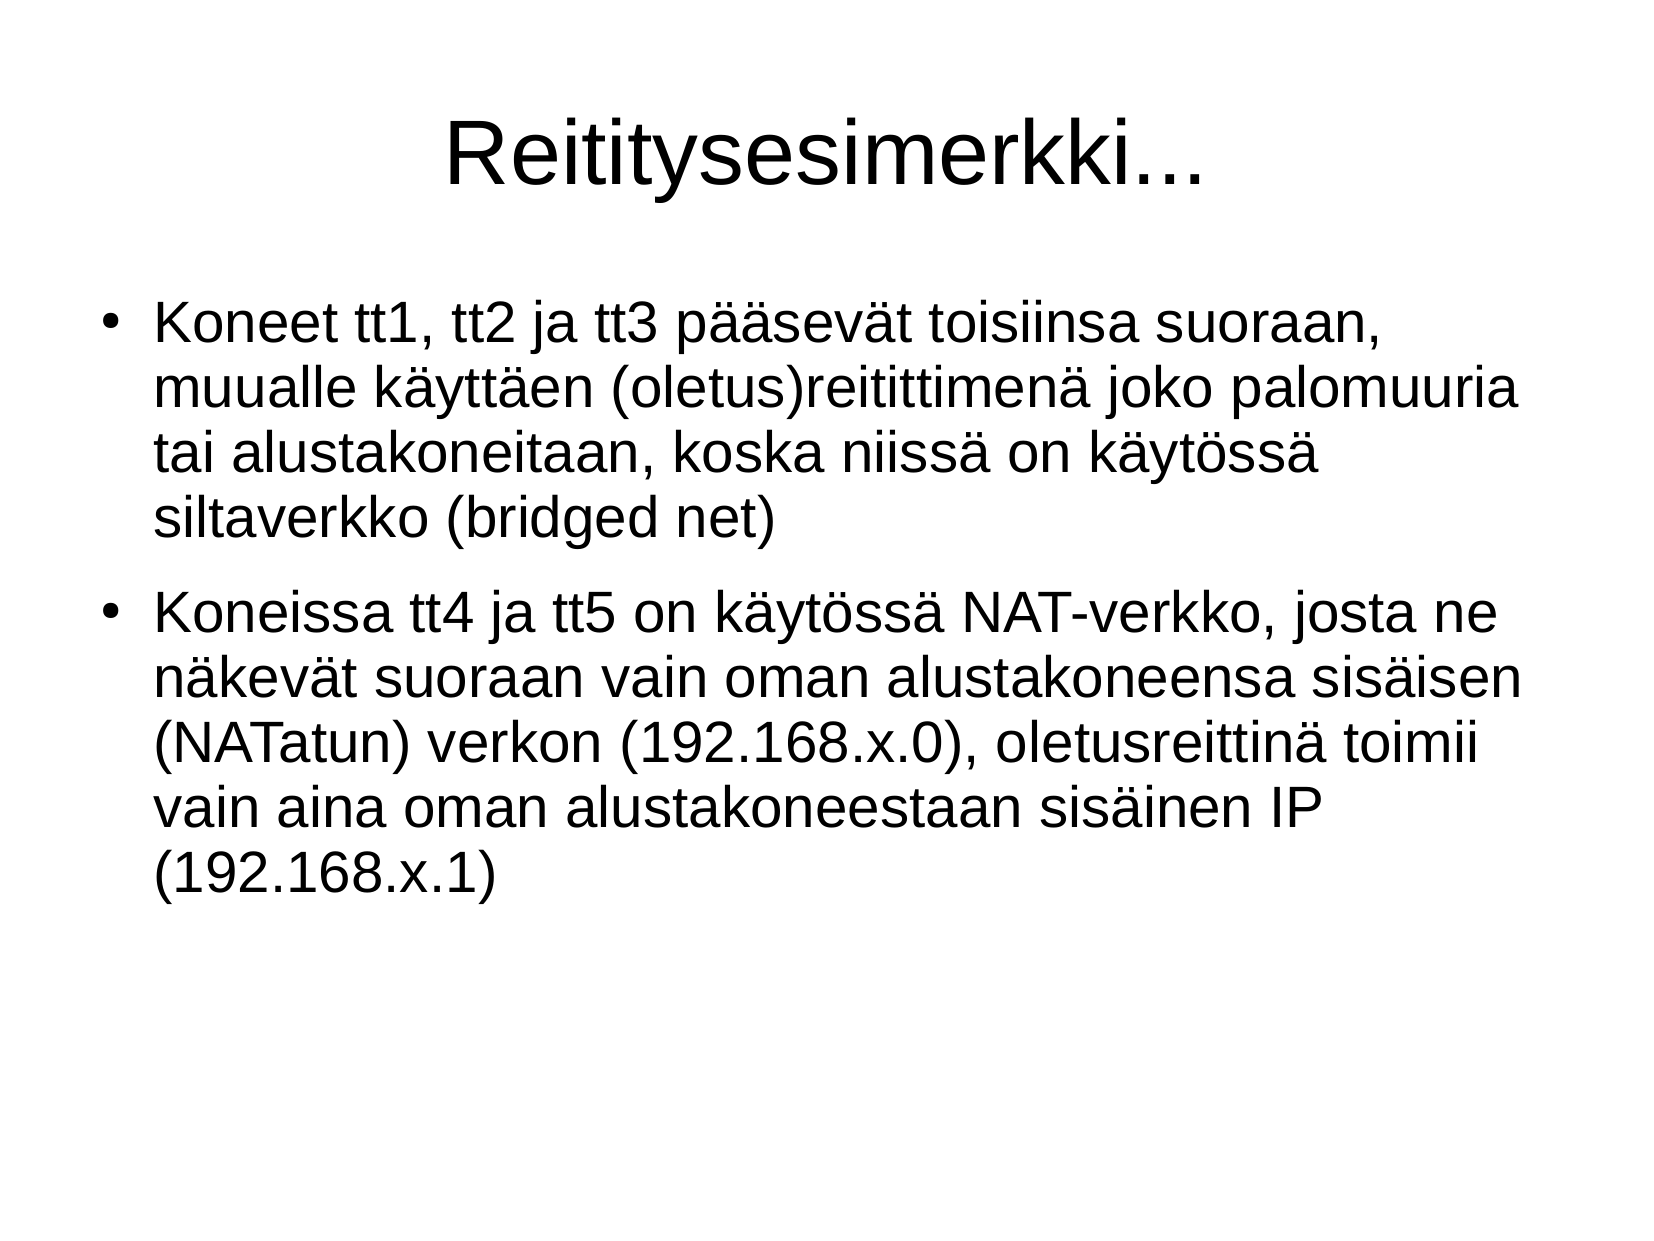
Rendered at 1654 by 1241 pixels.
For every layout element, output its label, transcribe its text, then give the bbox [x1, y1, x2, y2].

list Koneet tt1, tt2 ja tt3 pääsevät toisiinsa suoraan, muualle käyttäen (oletus)reitittimenä joko palomuuria tai alustakoneitaan, koska niissä on käytössä siltaverkko (bridged net) Koneissa tt4 ja tt5 on käytössä NAT-verkko, josta ne näkevät suoraan vain oman alustakoneensa sisäisen (NATatun) verkon (192.168.x.0), oletusreittinä toimii vain aina oman alustakoneestaan sisäinen IP (192.168.x.1) [82, 290, 1571, 1010]
title Reititysesimerkki... [82, 49, 1571, 257]
